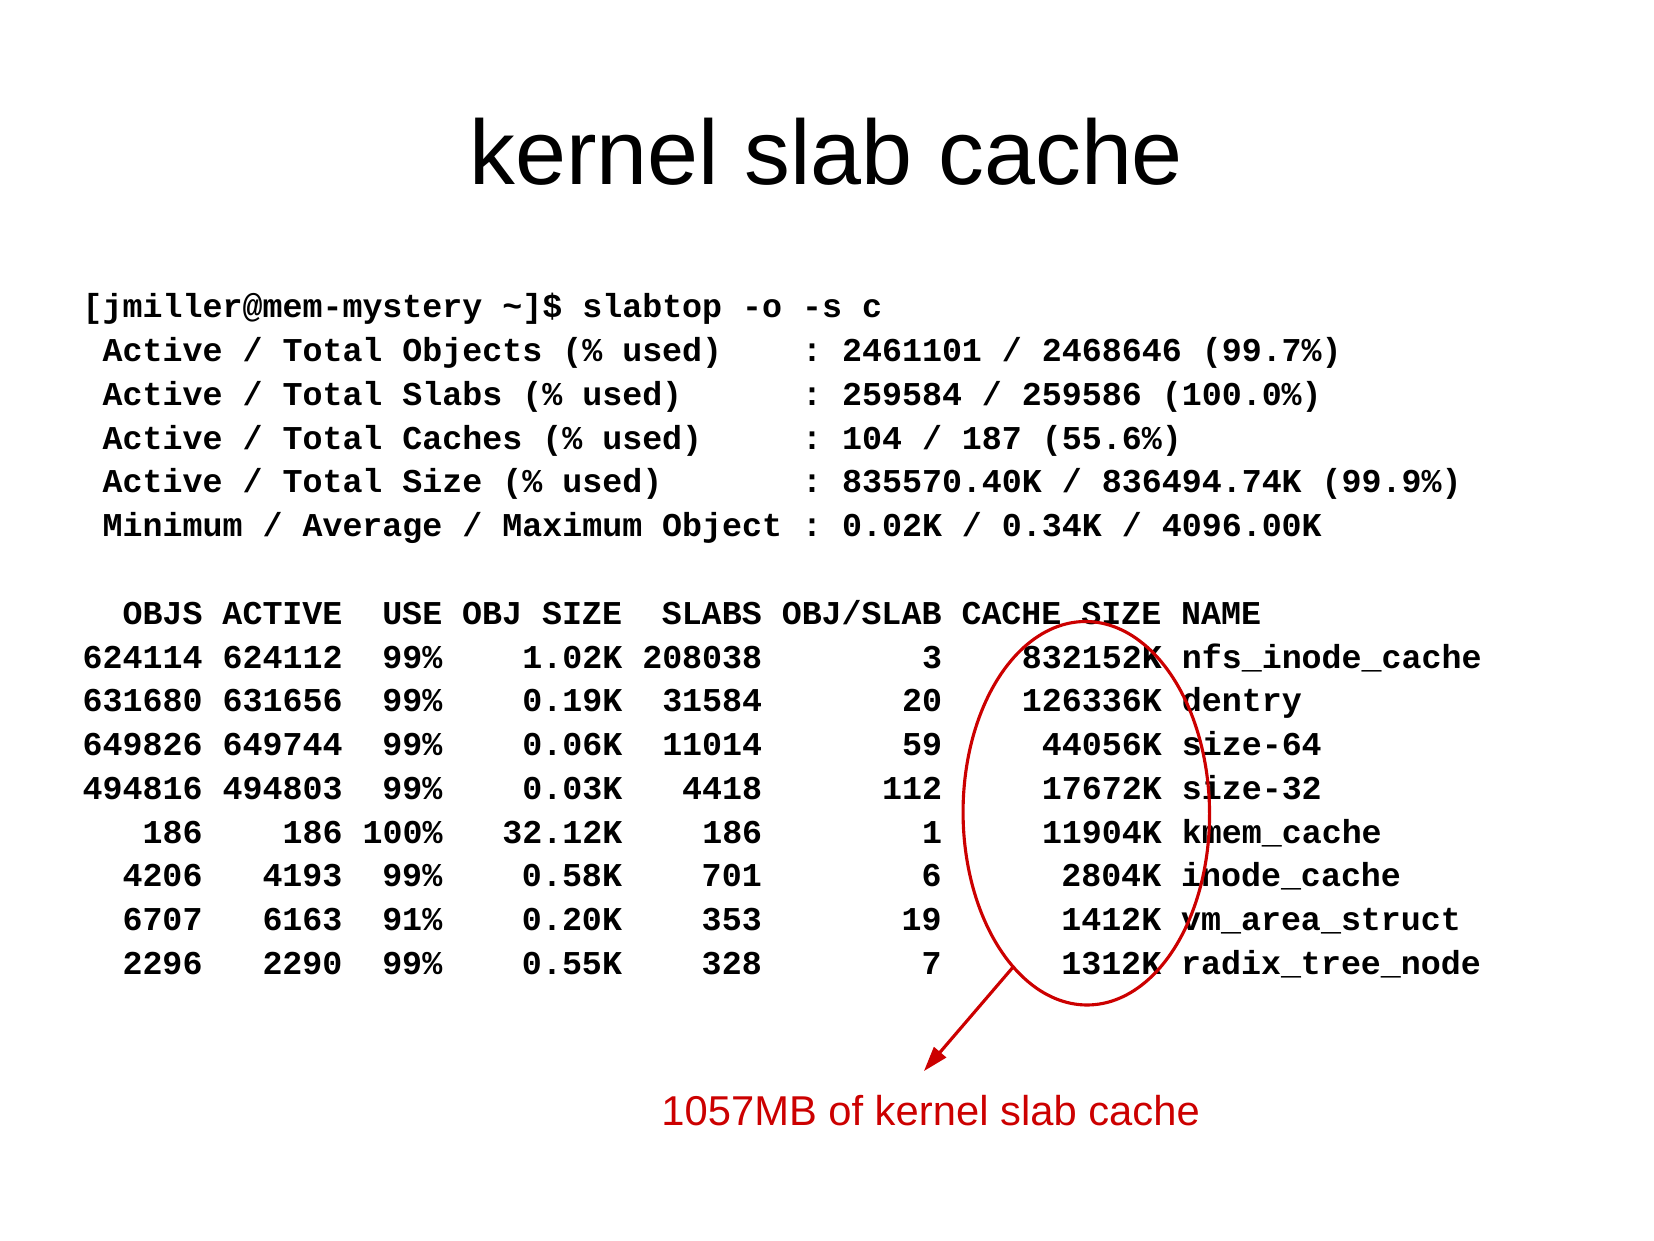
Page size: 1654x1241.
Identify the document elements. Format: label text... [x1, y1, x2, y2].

list [jmiller@mem-mystery ~]$ slabtop -o -s c Active / Total Objects (% used) : 2461101 / 2468646 (99.7%) Active / Total Slabs (% used) : 259584 / 259586 (100.0%) Active / Total Caches (% used) : 104 / 187 (55.6%) Active / Total Size (% used) : 835570.40K / 836494.74K (99.9%) Minimum / Average / Maximum Object : 0.02K / 0.34K / 4096.00K OBJS ACTIVE USE OBJ SIZE SLABS OBJ/SLAB CACHE SIZE NAME 624114 624112 99% 1.02K 208038 3 832152K nfs_inode_cache 631680 631656 99% 0.19K 31584 20 126336K dentry 649826 649744 99% 0.06K 11014 59 44056K size-64 494816 494803 99% 0.03K 4418 112 17672K size-32 186 186 100% 32.12K 186 1 11904K kmem_cache 4206 4193 99% 0.58K 701 6 2804K inode_cache 6707 6163 91% 0.20K 353 19 1412K vm_area_struct 2296 2290 99% 0.55K 328 7 1312K radix_tree_node [82, 290, 1571, 1025]
text_box 1057MB of kernel slab cache [646, 1080, 1216, 1142]
list [jmiller@mem-mystery ~]$ slabtop -o -s c Active / Total Objects (% used) : 2461101 / 2468646 (99.7%) Active / Total Slabs (% used) : 259584 / 259586 (100.0%) Active / Total Caches (% used) : 104 / 187 (55.6%) Active / Total Size (% used) : 835570.40K / 836494.74K (99.9%) Minimum / Average / Maximum Object : 0.02K / 0.34K / 4096.00K OBJS ACTIVE USE OBJ SIZE SLABS OBJ/SLAB CACHE SIZE NAME 624114 624112 99% 1.02K 208038 3 832152K nfs_inode_cache 631680 631656 99% 0.19K 31584 20 126336K dentry 649826 649744 99% 0.06K 11014 59 44056K size-64 494816 494803 99% 0.03K 4418 112 17672K size-32 186 186 100% 32.12K 186 1 11904K kmem_cache 4206 4193 99% 0.58K 701 6 2804K inode_cache 6707 6163 91% 0.20K 353 19 1412K vm_area_struct 2296 2290 99% 0.55K 328 7 1312K radix_tree_node [965, 624, 1207, 1003]
title kernel slab cache [82, 49, 1571, 257]
